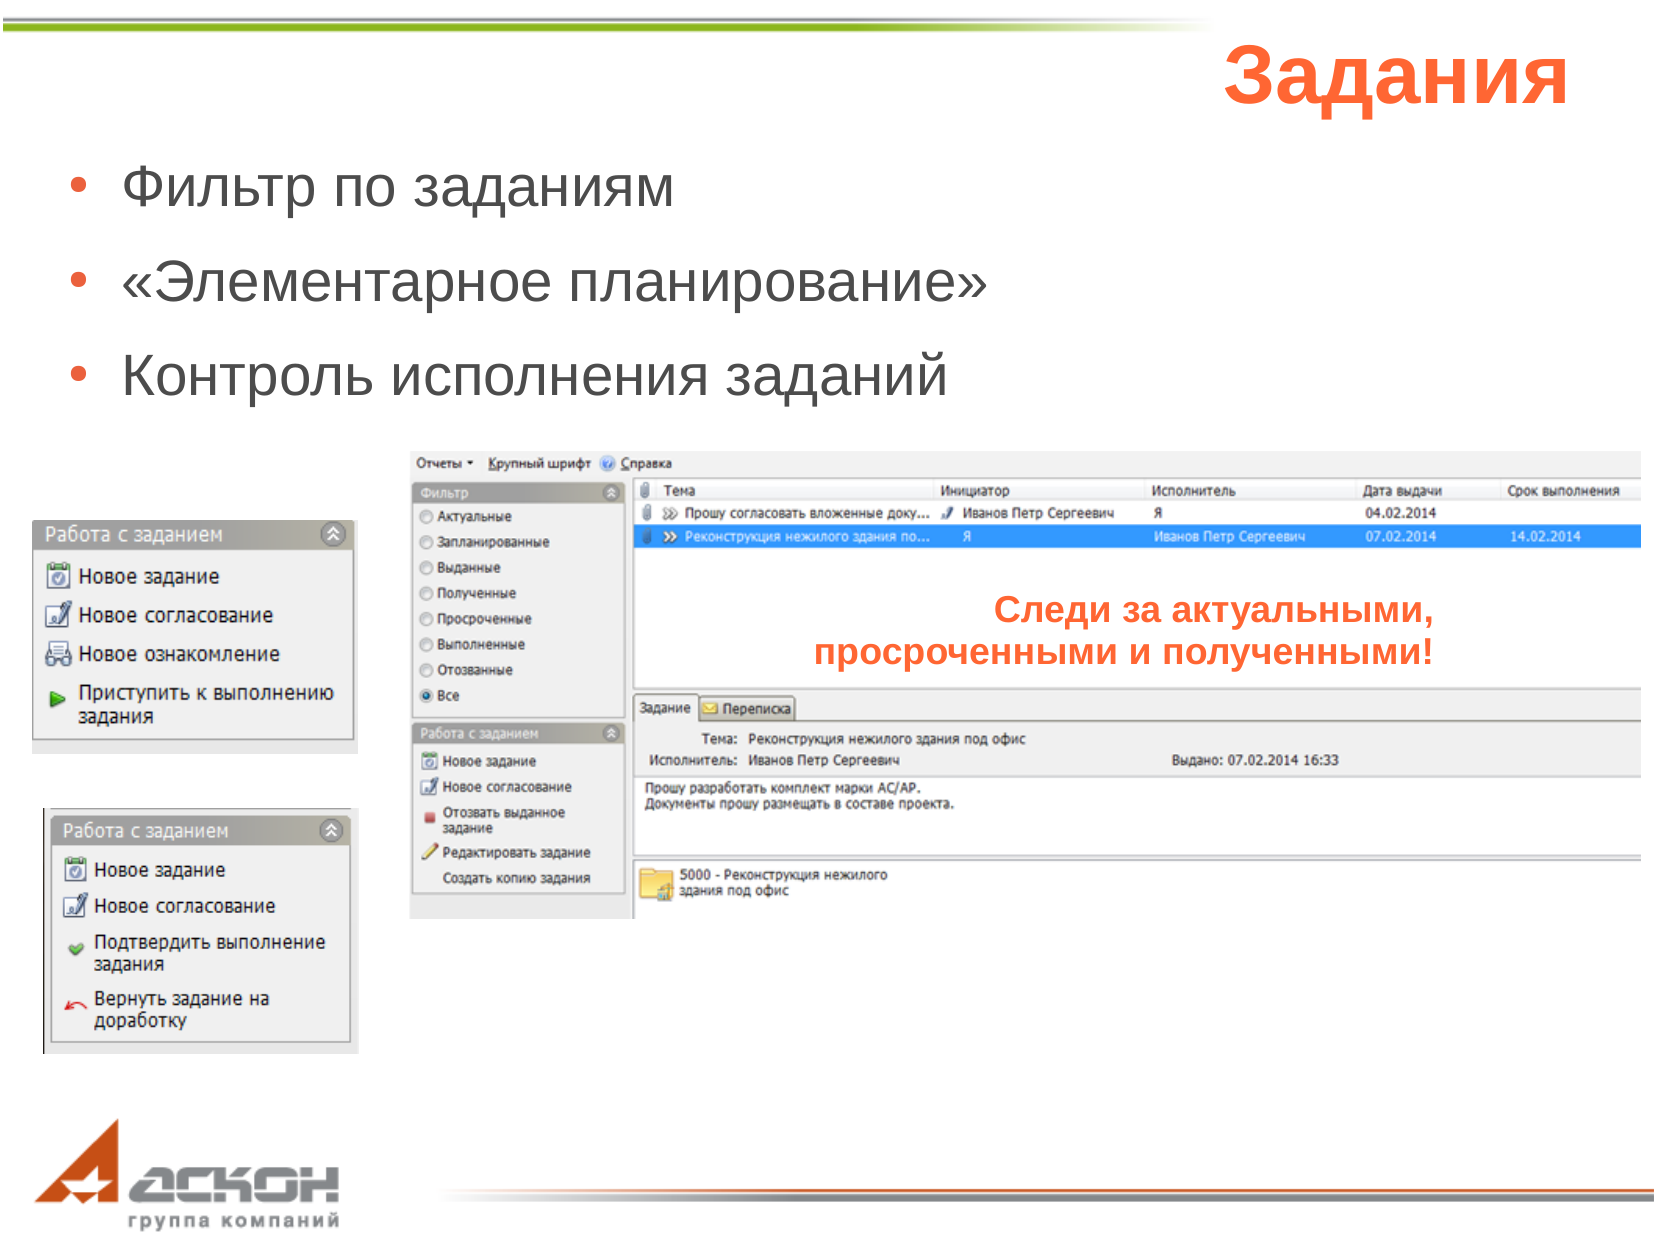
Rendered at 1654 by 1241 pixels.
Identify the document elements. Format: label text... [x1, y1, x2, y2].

title Задания [82, 28, 1571, 122]
picture [3, 0, 1654, 1241]
text_box Следи за актуальными, просроченными и полученными! [743, 578, 1452, 697]
list Фильтр по заданиям «Элементарное планирование» Контроль исполнения заданий [50, 153, 996, 699]
